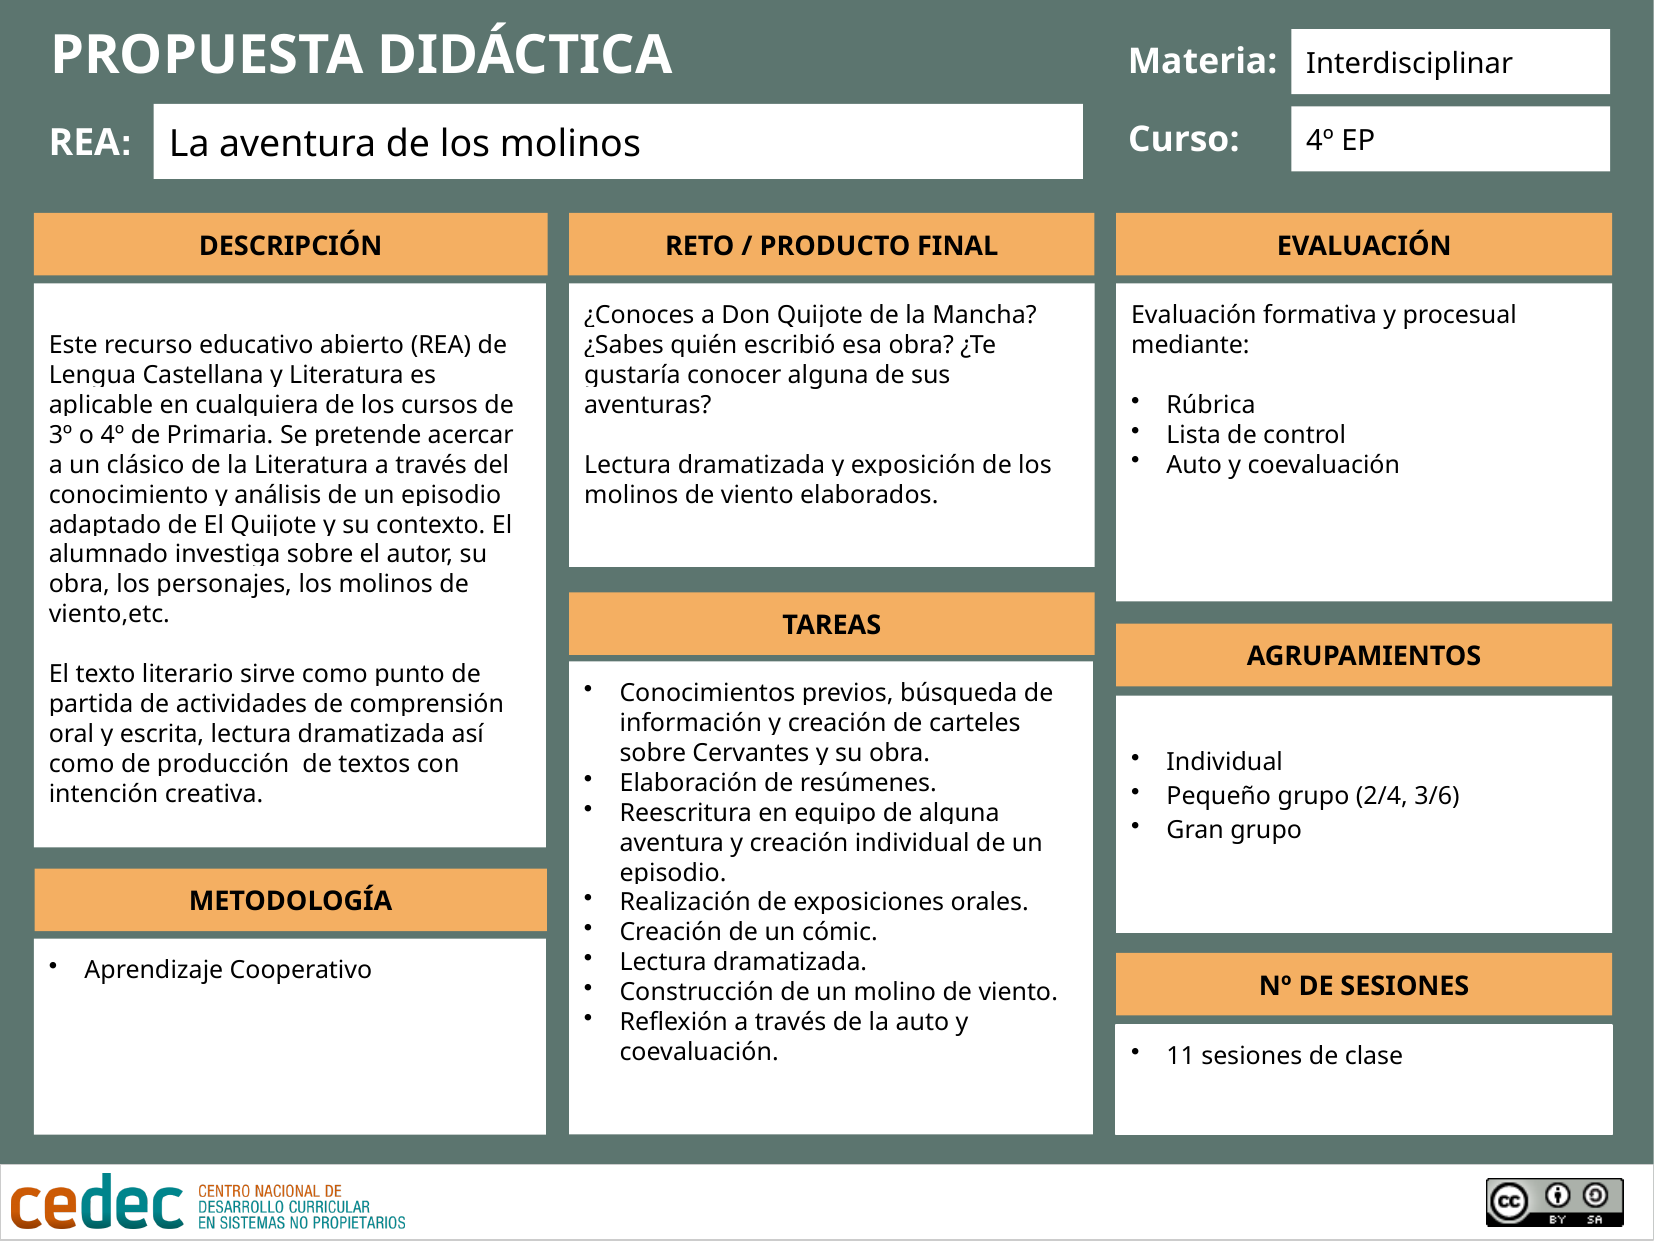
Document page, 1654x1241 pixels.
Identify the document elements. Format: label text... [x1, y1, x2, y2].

text_box Nº DE SESIONES [1116, 952, 1613, 1016]
text_box AGRUPAMIENTOS [1116, 623, 1613, 687]
text_box Curso: [1113, 109, 1303, 173]
text_box ¿Conoces a Don Quijote de la Mancha?¿Sabes quién escribió esa obra? ¿Te gustaría conocer alguna de sus aventuras? Lectura dramatizada y exposición de los molinos de viento elaborados. [569, 283, 1095, 567]
text_box Este recurso educativo abierto (REA) de Lengua Castellana y Literatura es aplicable en cualquiera de los cursos de 3º o 4º de Primaria. Se pretende acercar a un clásico de la Literatura a través del conocimiento y análisis de un episodio adaptado de El Quijote y su contexto. El alumnado investiga sobre el autor, su obra, los personajes, los molinos de viento,etc. El texto literario sirve como punto de partida de actividades de comprensión oral y escrita, lectura dramatizada así como de producción de textos con intención creativa. [33, 283, 546, 848]
text_box Materia: [1113, 30, 1291, 94]
text_box TAREAS [569, 592, 1095, 655]
text_box PROPUESTA DIDÁCTICA [35, 11, 1028, 110]
text_box [0, 1164, 1654, 1241]
text_box REA: [33, 110, 153, 174]
text_box METODOLOGÍA [34, 868, 547, 932]
text_box La aventura de los molinos [153, 103, 1083, 179]
text_box DESCRIPCIÓN [33, 212, 548, 276]
text_box Interdisciplinar [1291, 29, 1611, 95]
text_box EVALUACIÓN [1116, 212, 1613, 276]
text_box Conocimientos previos, búsqueda de información y creación de carteles sobre Cervantes y su obra. Elaboración de resúmenes. Reescritura en equipo de alguna aventura y creación individual de un episodio. Realización de exposiciones orales. Creación de un cómic. Lectura dramatizada. Construcción de un molino de viento. Reflexión a través de la auto y coevaluación. [569, 661, 1093, 1135]
text_box 4º EP [1291, 106, 1611, 172]
text_box RETO / PRODUCTO FINAL [569, 212, 1095, 276]
picture [1486, 1178, 1624, 1227]
text_box 11 sesiones de clase [1116, 1024, 1613, 1135]
text_box Evaluación formativa y procesual mediante: Rúbrica Lista de control Auto y coevaluación [1116, 283, 1613, 602]
text_box Individual Pequeño grupo (2/4, 3/6) Gran grupo [1116, 695, 1613, 933]
picture [11, 1173, 405, 1229]
text_box Aprendizaje Cooperativo [33, 938, 546, 1135]
